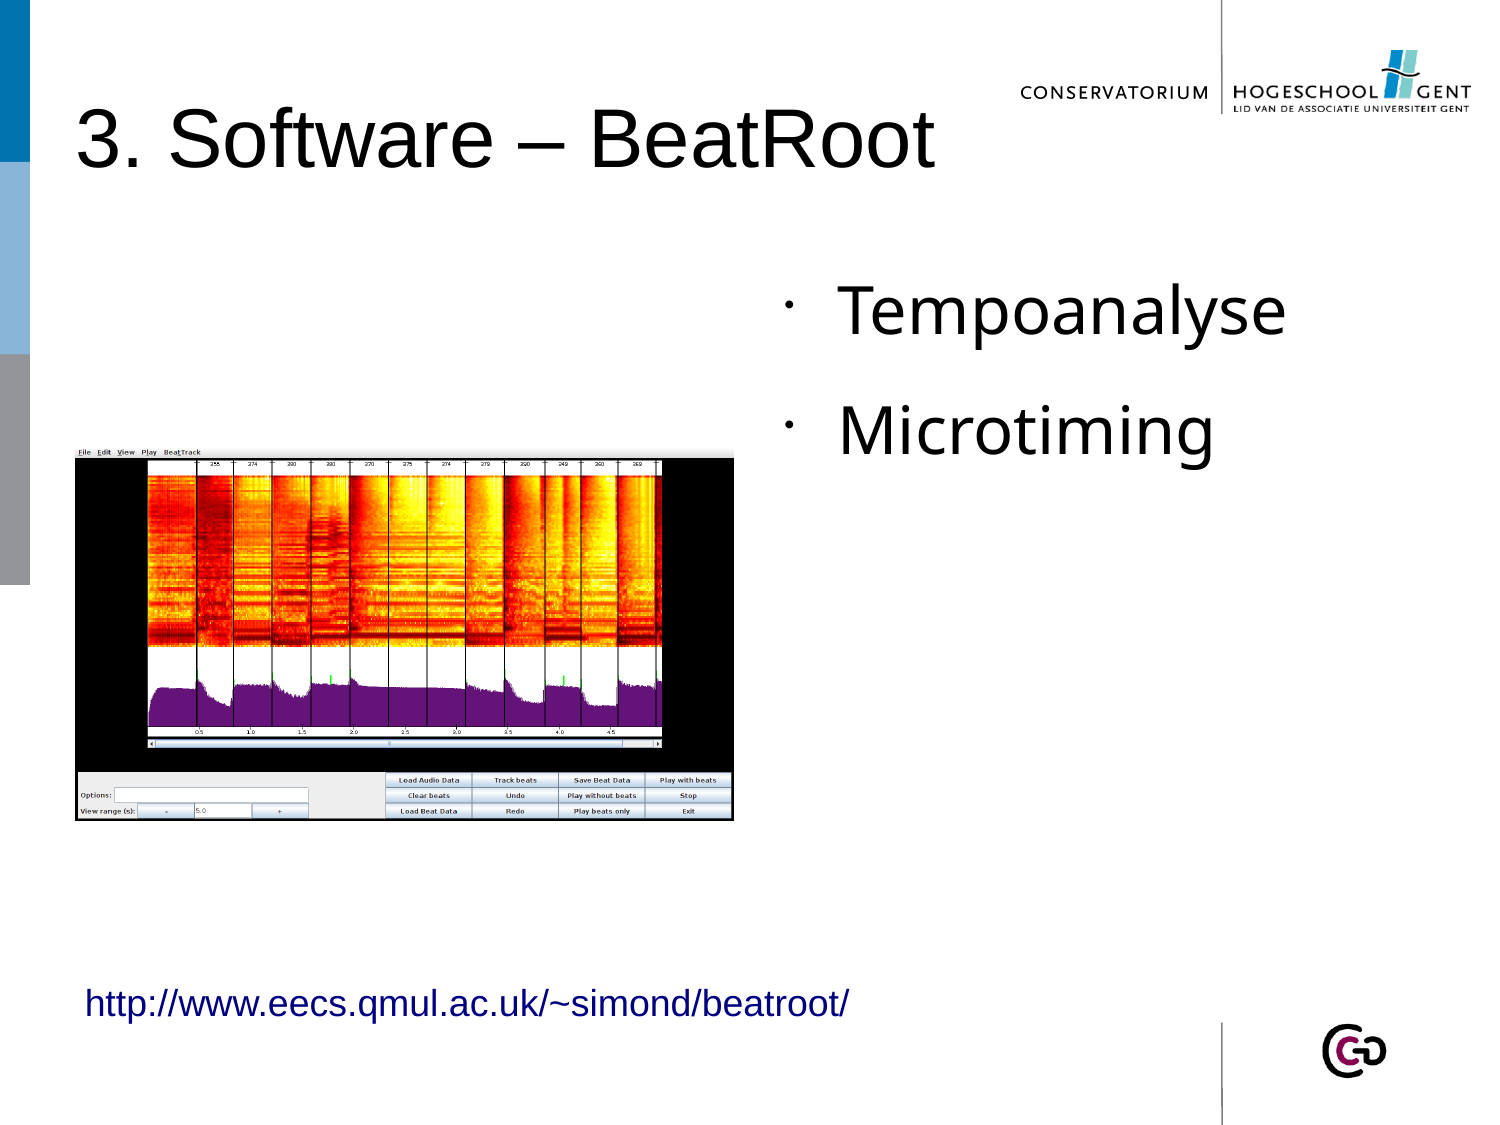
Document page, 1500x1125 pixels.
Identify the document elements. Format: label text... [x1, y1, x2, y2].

picture [0, 162, 30, 585]
list Tempoanalyse Microtiming [766, 263, 1426, 991]
text_box http://www.eecs.qmul.ac.uk/~simond/beatroot/ [69, 975, 1013, 1045]
picture [75, 447, 734, 821]
title 3. Software – BeatRoot [75, 44, 1425, 233]
picture [1425, 50, 1471, 112]
picture [1298, 1011, 1410, 1090]
